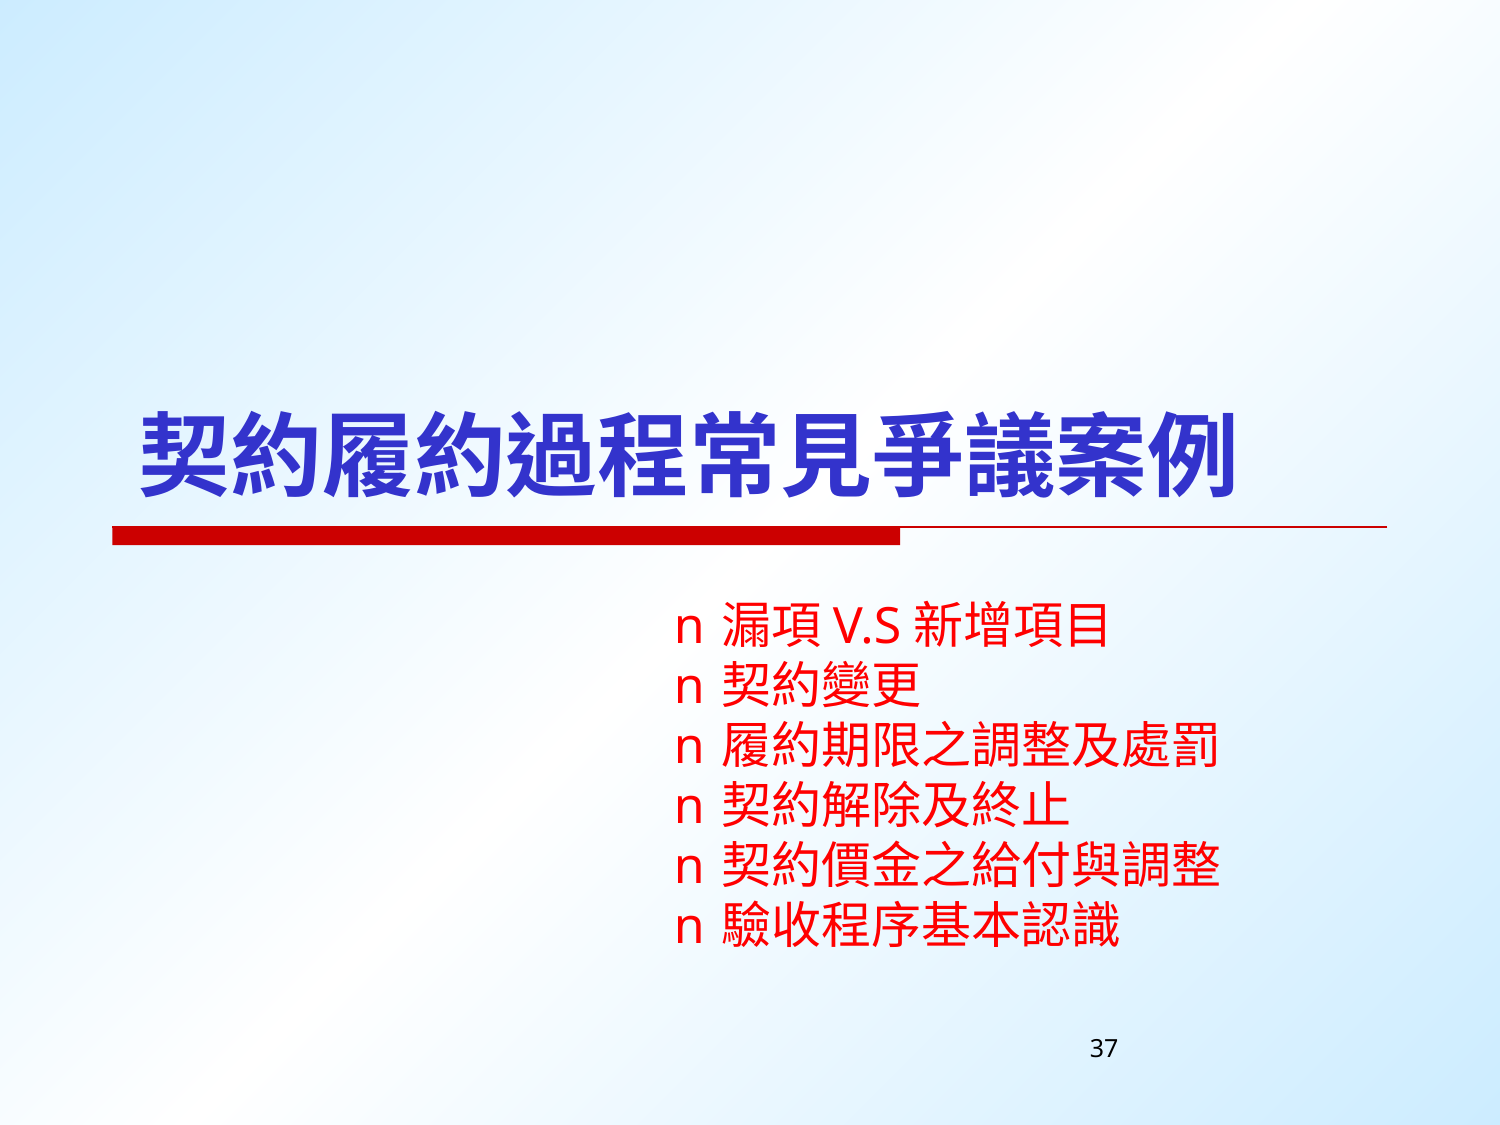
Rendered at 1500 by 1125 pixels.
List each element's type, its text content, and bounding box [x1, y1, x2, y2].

text_box [1074, 1025, 1388, 1101]
text_box 漏項V.S新增項目 契約變更 履約期限之調整及處罰 契約解除及終止 契約價金之給付與調整 驗收程序基本認識 [659, 586, 1330, 961]
title 契約履約過程常見爭議案例 [123, 290, 1500, 516]
